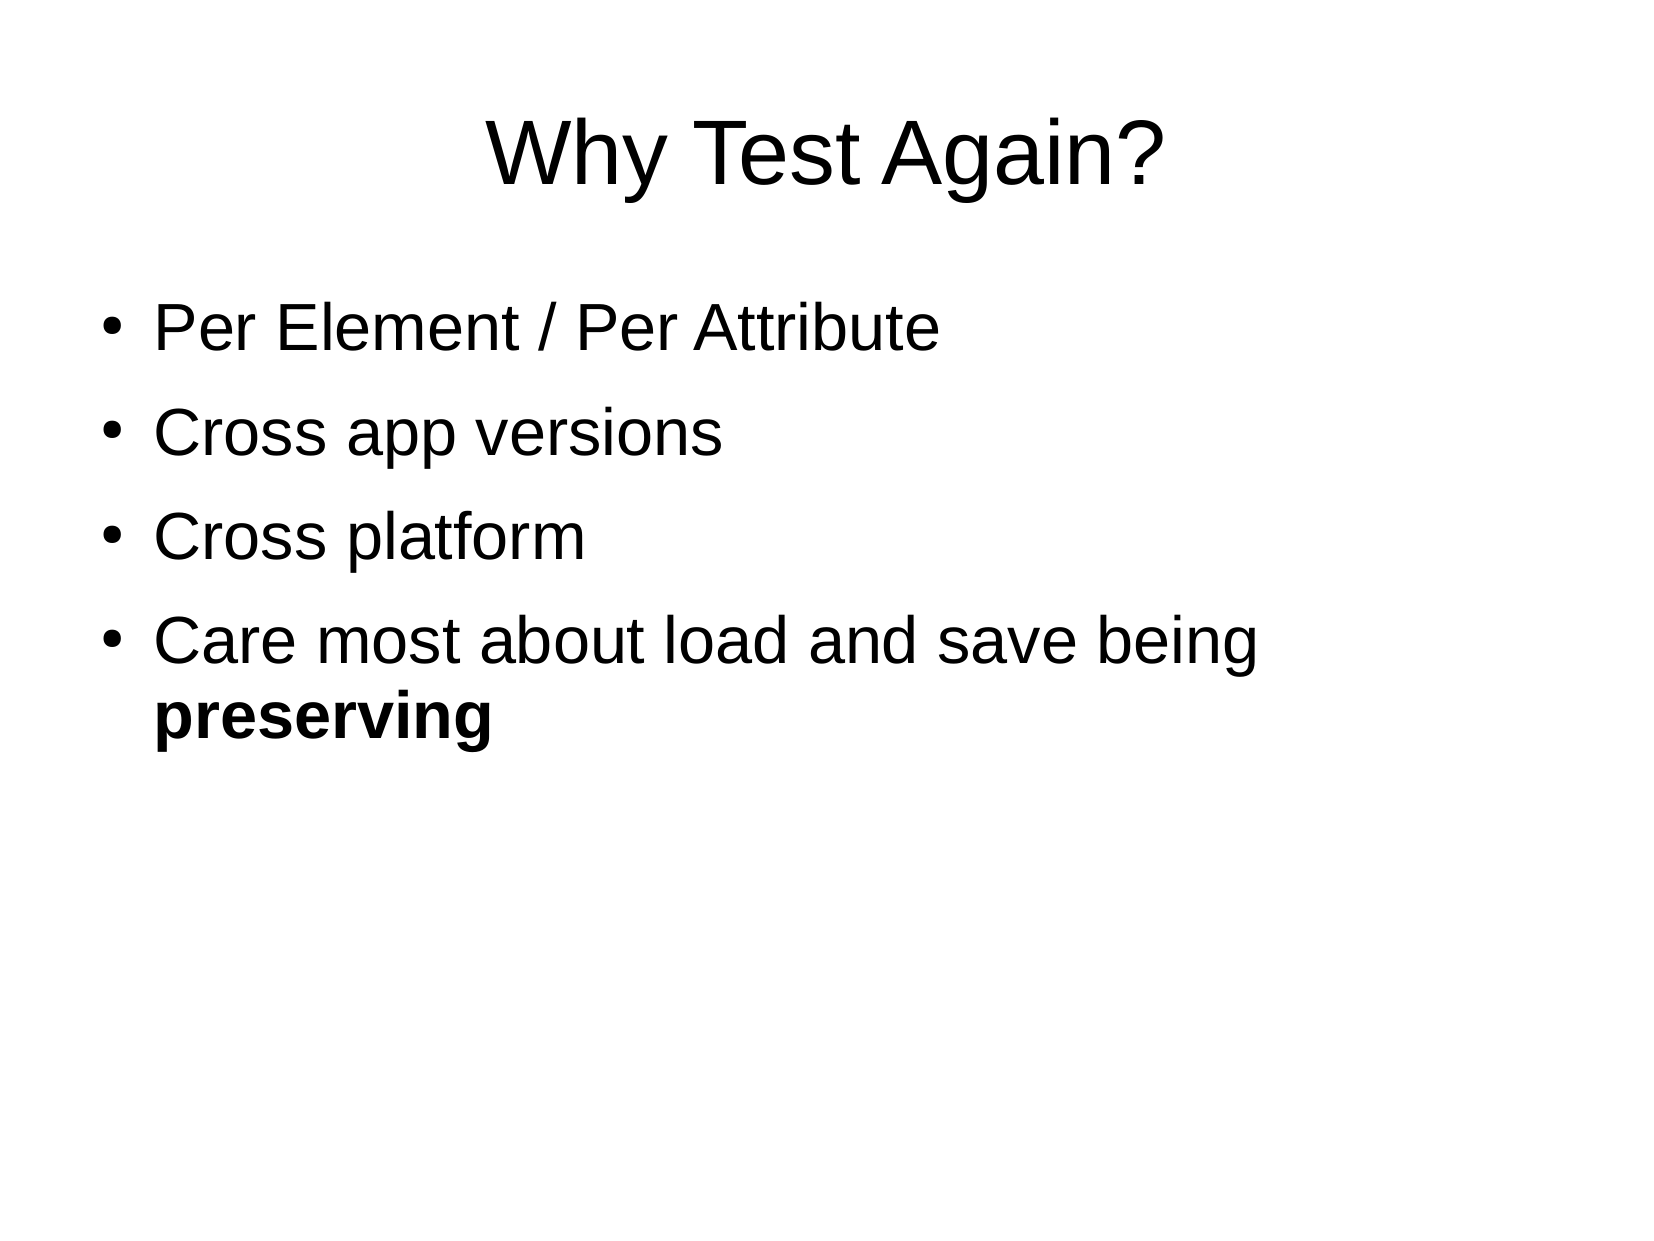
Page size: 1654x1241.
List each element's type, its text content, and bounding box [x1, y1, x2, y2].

list Per Element / Per Attribute Cross app versions Cross platform Care most about load and save being preserving [82, 290, 1571, 1010]
title Why Test Again? [82, 49, 1571, 257]
